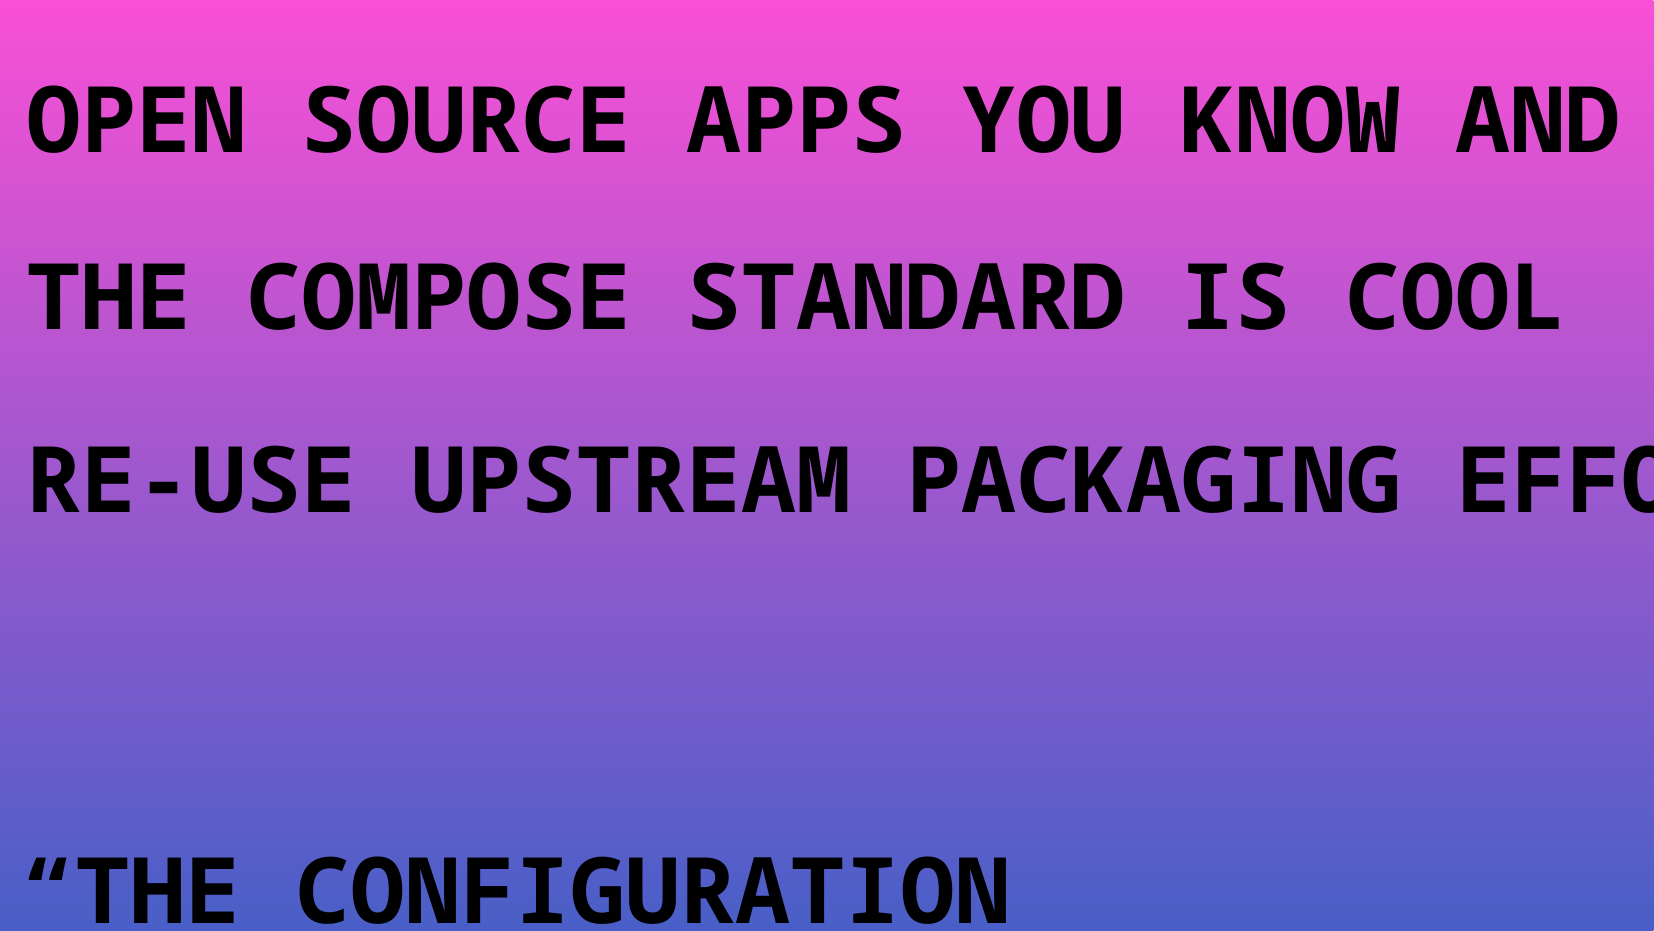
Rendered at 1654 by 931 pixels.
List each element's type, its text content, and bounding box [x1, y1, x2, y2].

text_box RE-USE UPSTREAM PACKAGING EFFORTS [11, 407, 1560, 516]
text_box THE COMPOSE STANDARD IS COOL [11, 224, 1565, 333]
text_box OPEN SOURCE APPS YOU KNOW AND HATE [11, 47, 1606, 155]
text_box “THE CONFIGURATION COMMONS” [5, 818, 1300, 931]
